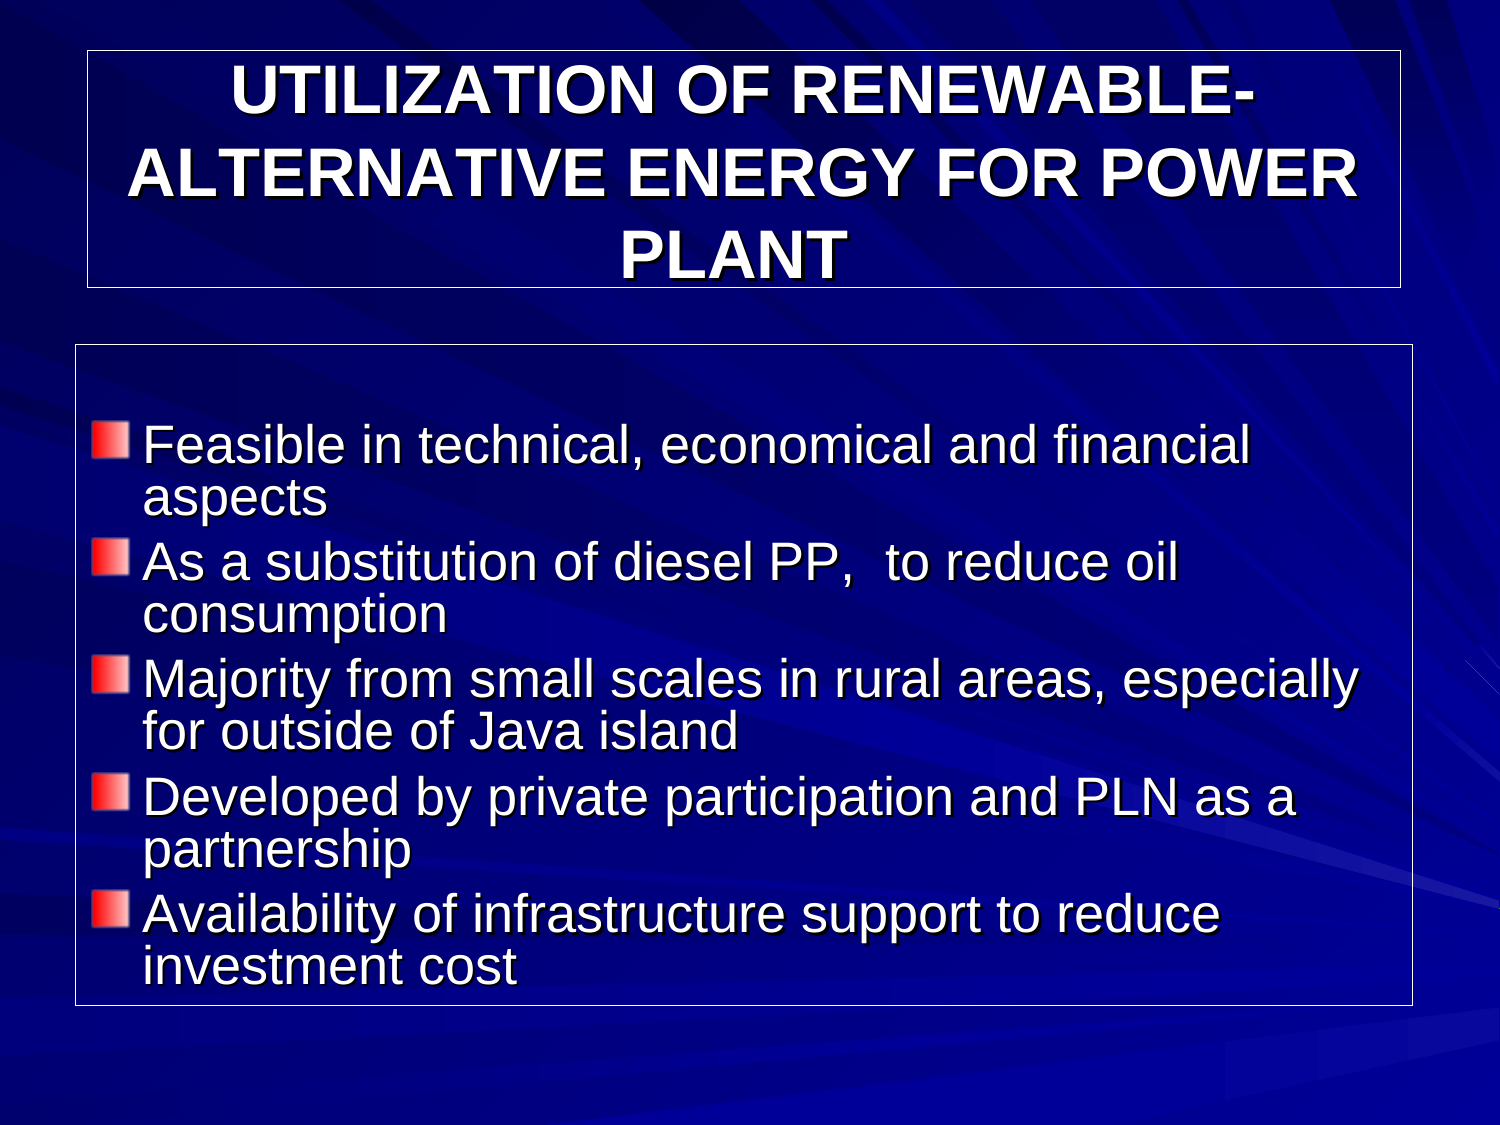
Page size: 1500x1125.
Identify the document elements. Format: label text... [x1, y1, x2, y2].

list Feasible in technical, economical and financial aspects As a substitution of diesel PP, to reduce oil consumption Majority from small scales in rural areas, especially for outside of Java island Developed by private participation and PLN as a partnership Availability of infrastructure support to reduce investment cost [75, 344, 1413, 1006]
title UTILIZATION OF RENEWABLE-ALTERNATIVE ENERGY FOR POWER PLANT [87, 49, 1400, 288]
